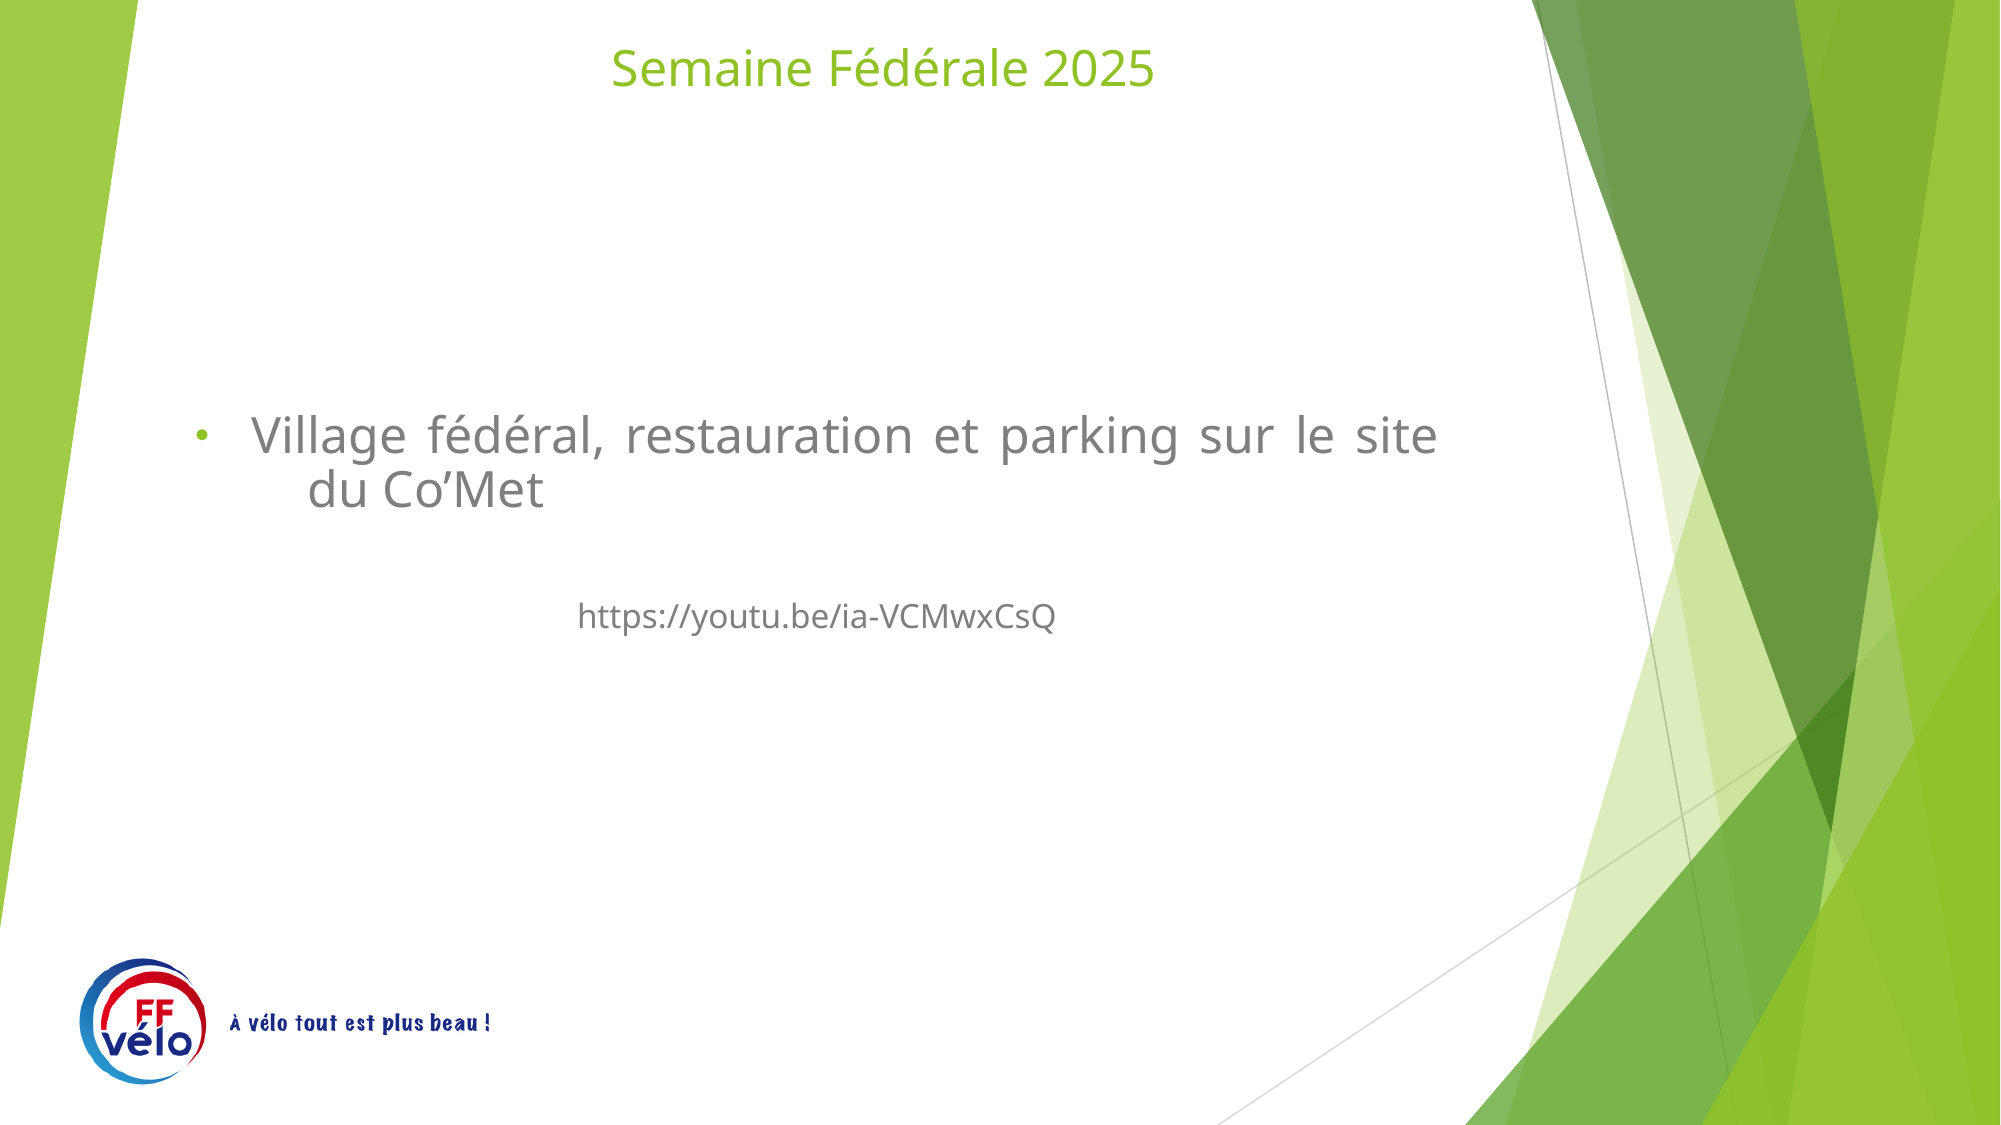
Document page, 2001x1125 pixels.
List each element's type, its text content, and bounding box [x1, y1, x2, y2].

title Semaine Fédérale 2025 [247, 15, 1522, 105]
subtitle Village fédéral, restauration et parking sur le site du Co’Met https://youtu.be/ia-VCMwxCsQ [180, 402, 1455, 656]
picture [78, 954, 504, 1088]
